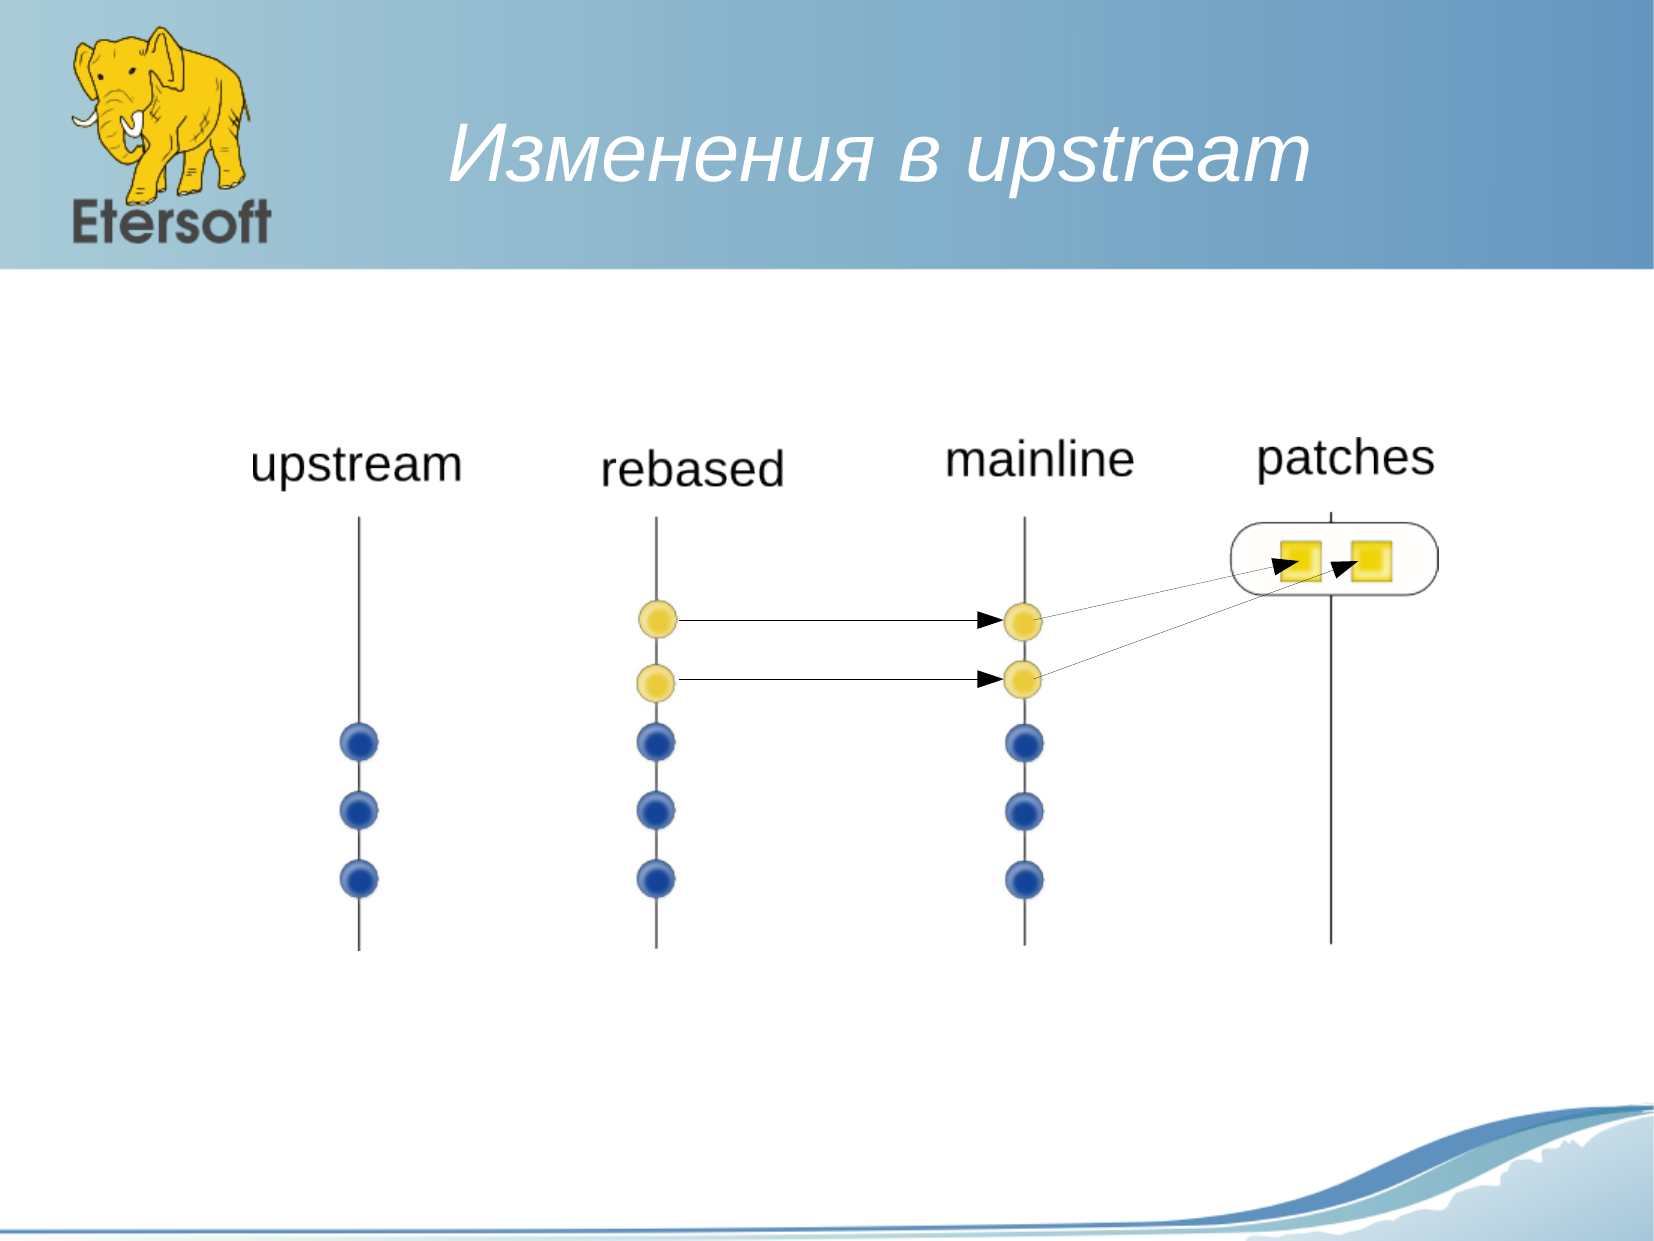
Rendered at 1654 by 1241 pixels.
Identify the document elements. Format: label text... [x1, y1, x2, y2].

picture [0, 0, 1654, 1241]
title Изменения в upstream [135, 49, 1625, 257]
